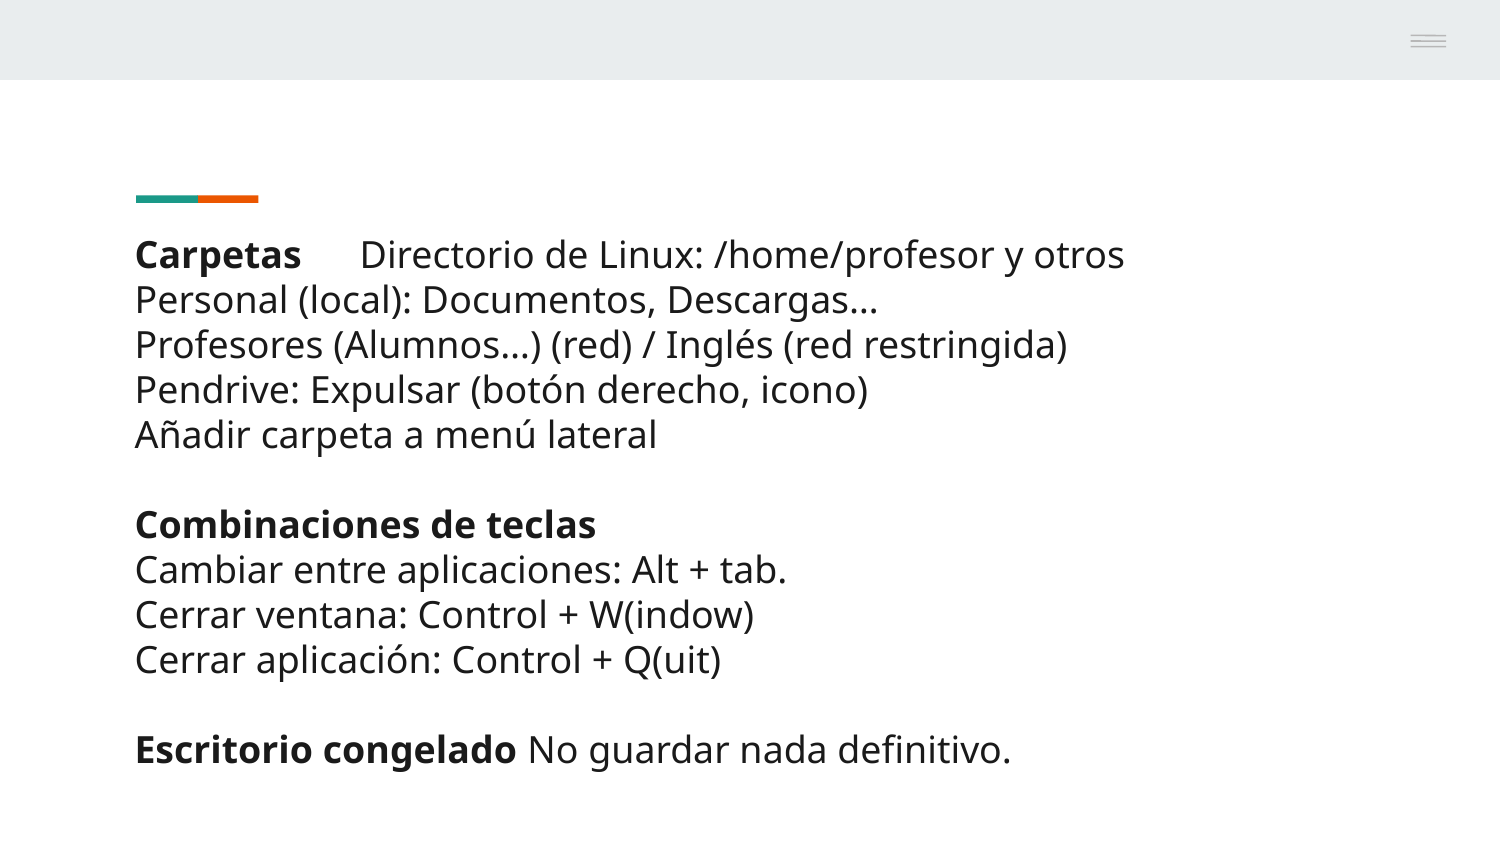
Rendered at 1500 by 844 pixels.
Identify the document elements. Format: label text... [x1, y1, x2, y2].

title Carpetas Directorio de Linux: /home/profesor y otros Personal (local): Documentos, Descargas… Profesores (Alumnos…) (red) / Inglés (red restringida) Pendrive: Expulsar (botón derecho, icono) Añadir carpeta a menú lateral Combinaciones de teclas Cambiar entre aplicaciones: Alt + tab. Cerrar ventana: Control + W(indow) Cerrar aplicación: Control + Q(uit) Escritorio congelado No guardar nada definitivo. [119, 216, 1381, 802]
